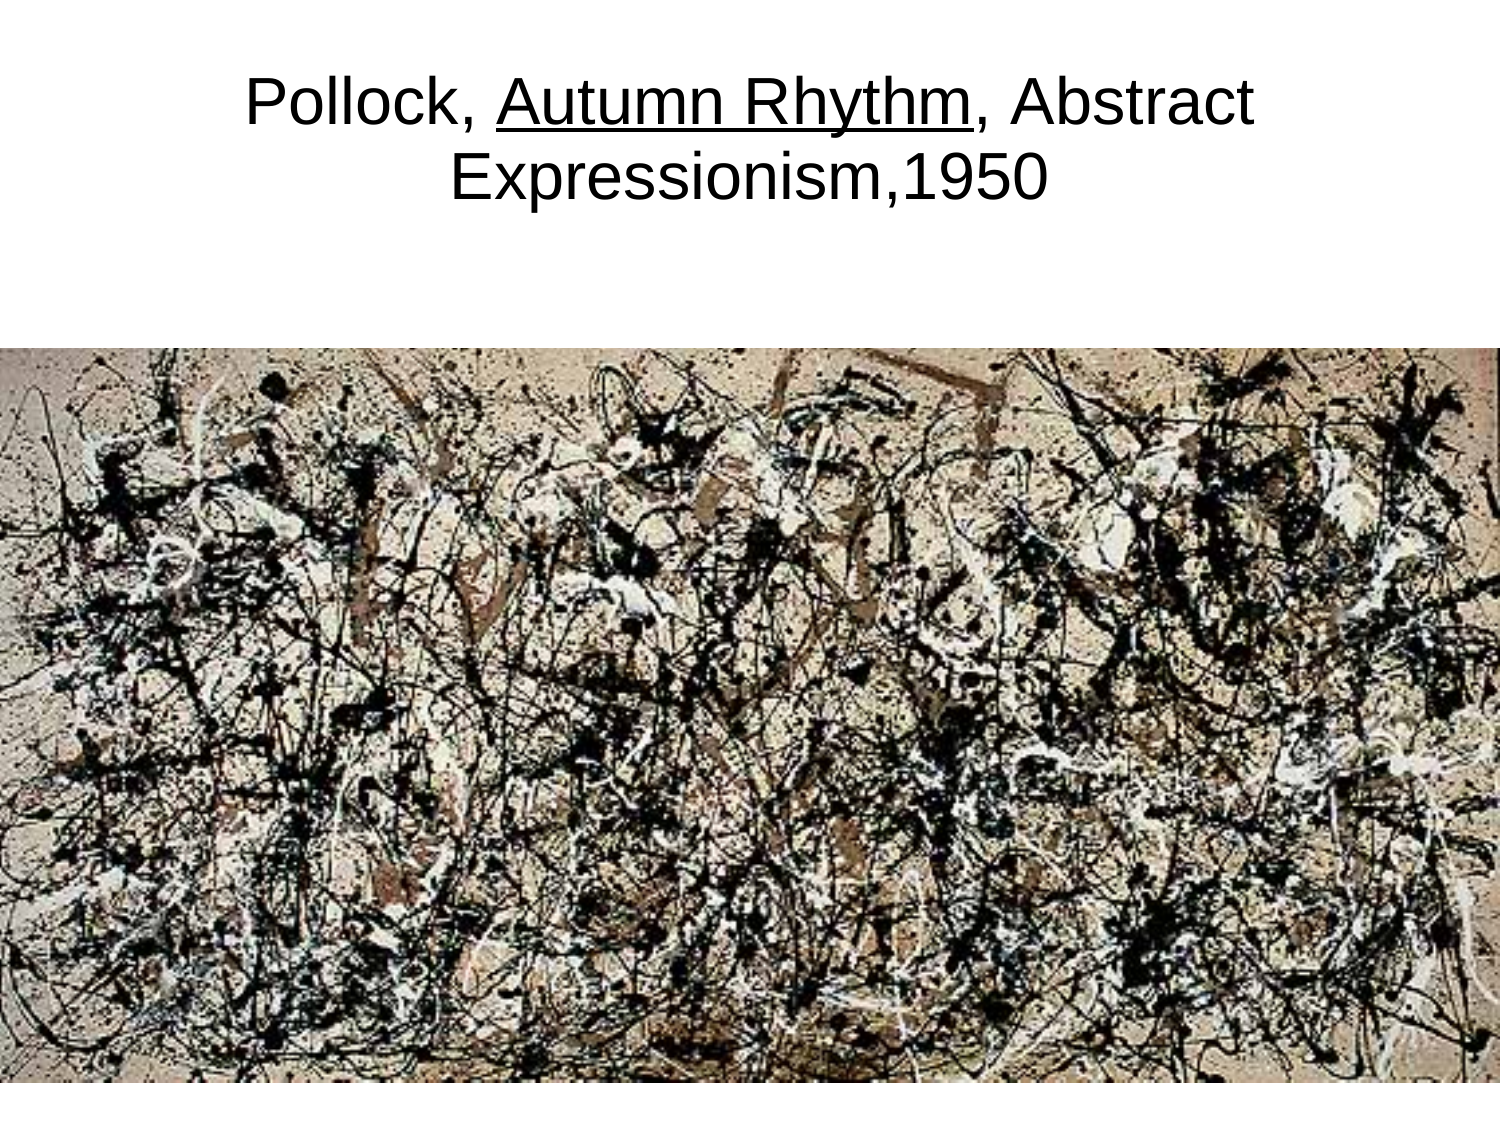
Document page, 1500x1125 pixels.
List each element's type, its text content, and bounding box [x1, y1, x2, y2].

picture [0, 348, 1500, 1083]
title Pollock, Autumn Rhythm, Abstract Expressionism,1950 [75, 45, 1426, 233]
